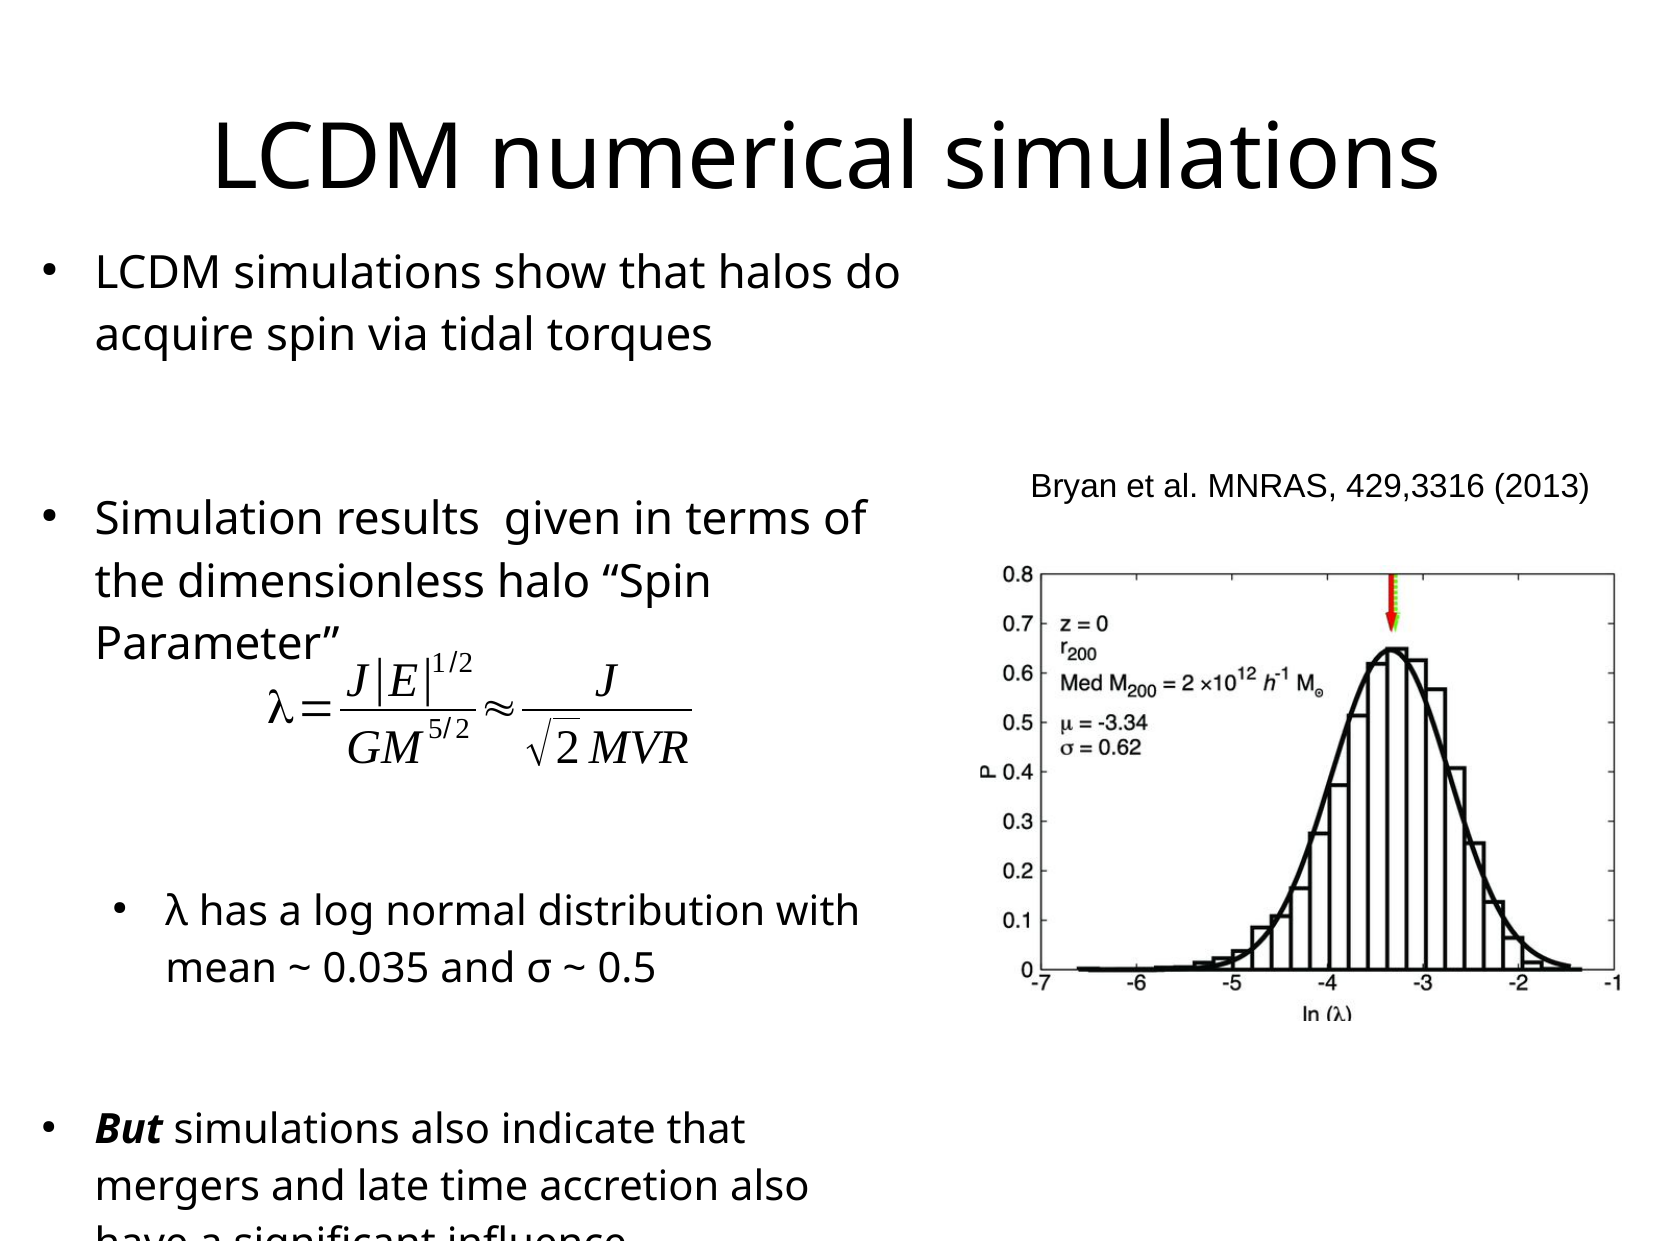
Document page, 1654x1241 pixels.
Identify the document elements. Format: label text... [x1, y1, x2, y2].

picture [403, 1237, 413, 1241]
text_box Bryan et al. MNRAS, 429,3316 (2013) [1015, 460, 1630, 520]
picture [271, 1237, 282, 1241]
chart [255, 645, 707, 776]
picture [102, 1237, 112, 1241]
picture [171, 1237, 181, 1241]
picture [0, 0, 1654, 1241]
picture [610, 1237, 620, 1241]
picture [465, 1237, 475, 1241]
title LCDM numerical simulations [82, 49, 1571, 257]
picture [297, 1237, 307, 1241]
picture [565, 1237, 575, 1241]
list LCDM simulations show that halos do acquire spin via tidal torques Simulation results given in terms of the dimensionless halo “Spin Parameter” λ has a log normal distribution with mean ~ 0.035 and σ ~ 0.5 But simulations also indicate that mergers and late time accretion also have a significant influence [23, 239, 910, 1189]
picture [541, 1237, 551, 1241]
